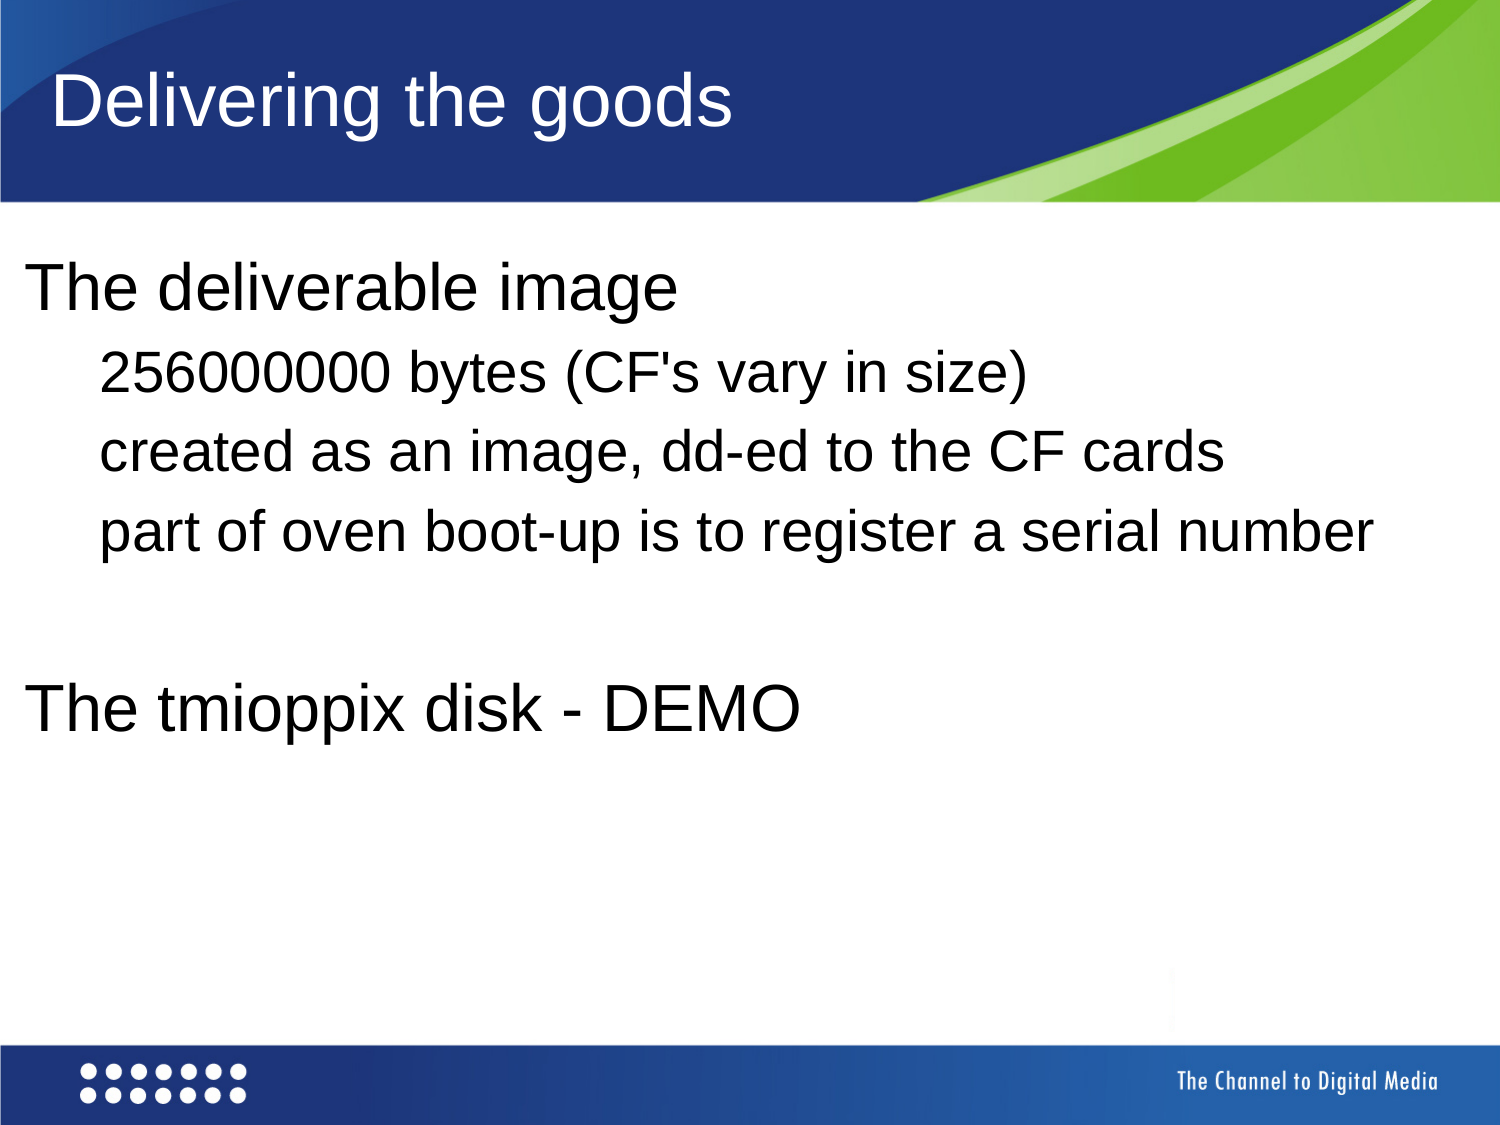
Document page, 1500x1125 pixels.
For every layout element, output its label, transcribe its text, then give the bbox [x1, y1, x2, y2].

title Delivering the goods [50, 32, 1450, 168]
list The deliverable image 256000000 bytes (CF's vary in size) created as an image, dd-ed to the CF cards part of oven boot-up is to register a serial number The tmioppix disk - DEMO [24, 249, 1463, 986]
picture [0, 0, 1500, 1125]
